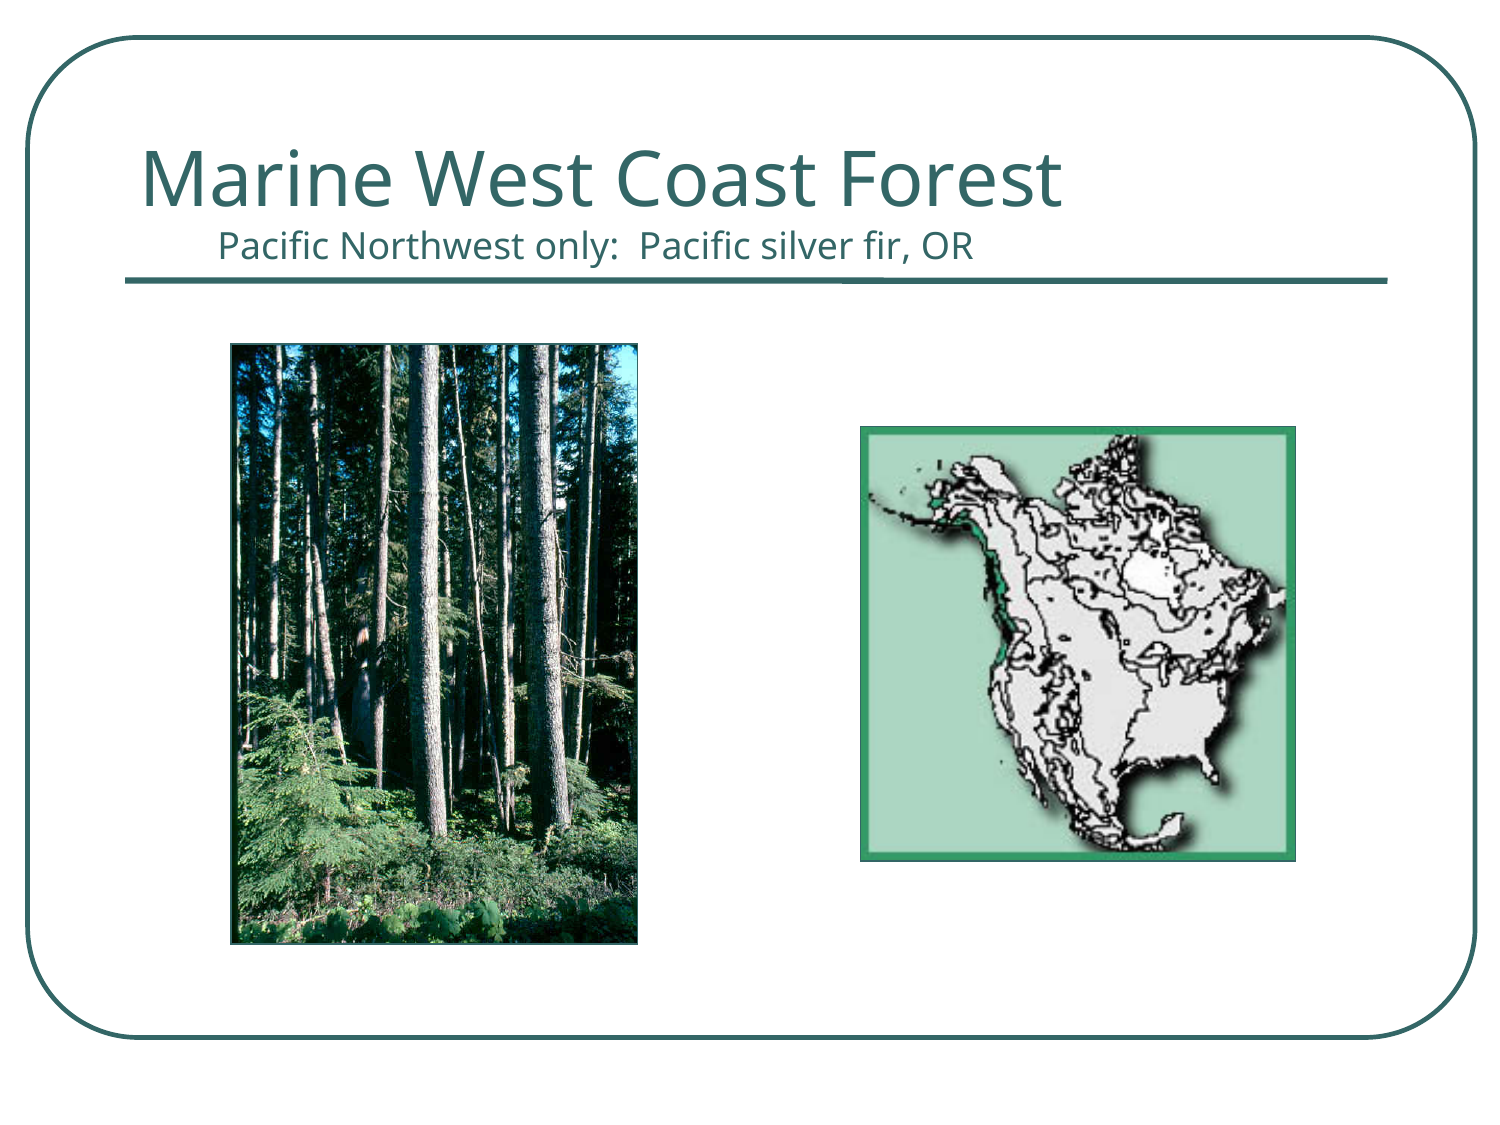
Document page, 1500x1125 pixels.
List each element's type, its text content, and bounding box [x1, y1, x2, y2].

picture [231, 344, 637, 943]
title Marine West Coast Forest Pacific Northwest only: Pacific silver fir, OR [125, 77, 1388, 276]
picture [861, 427, 1295, 861]
